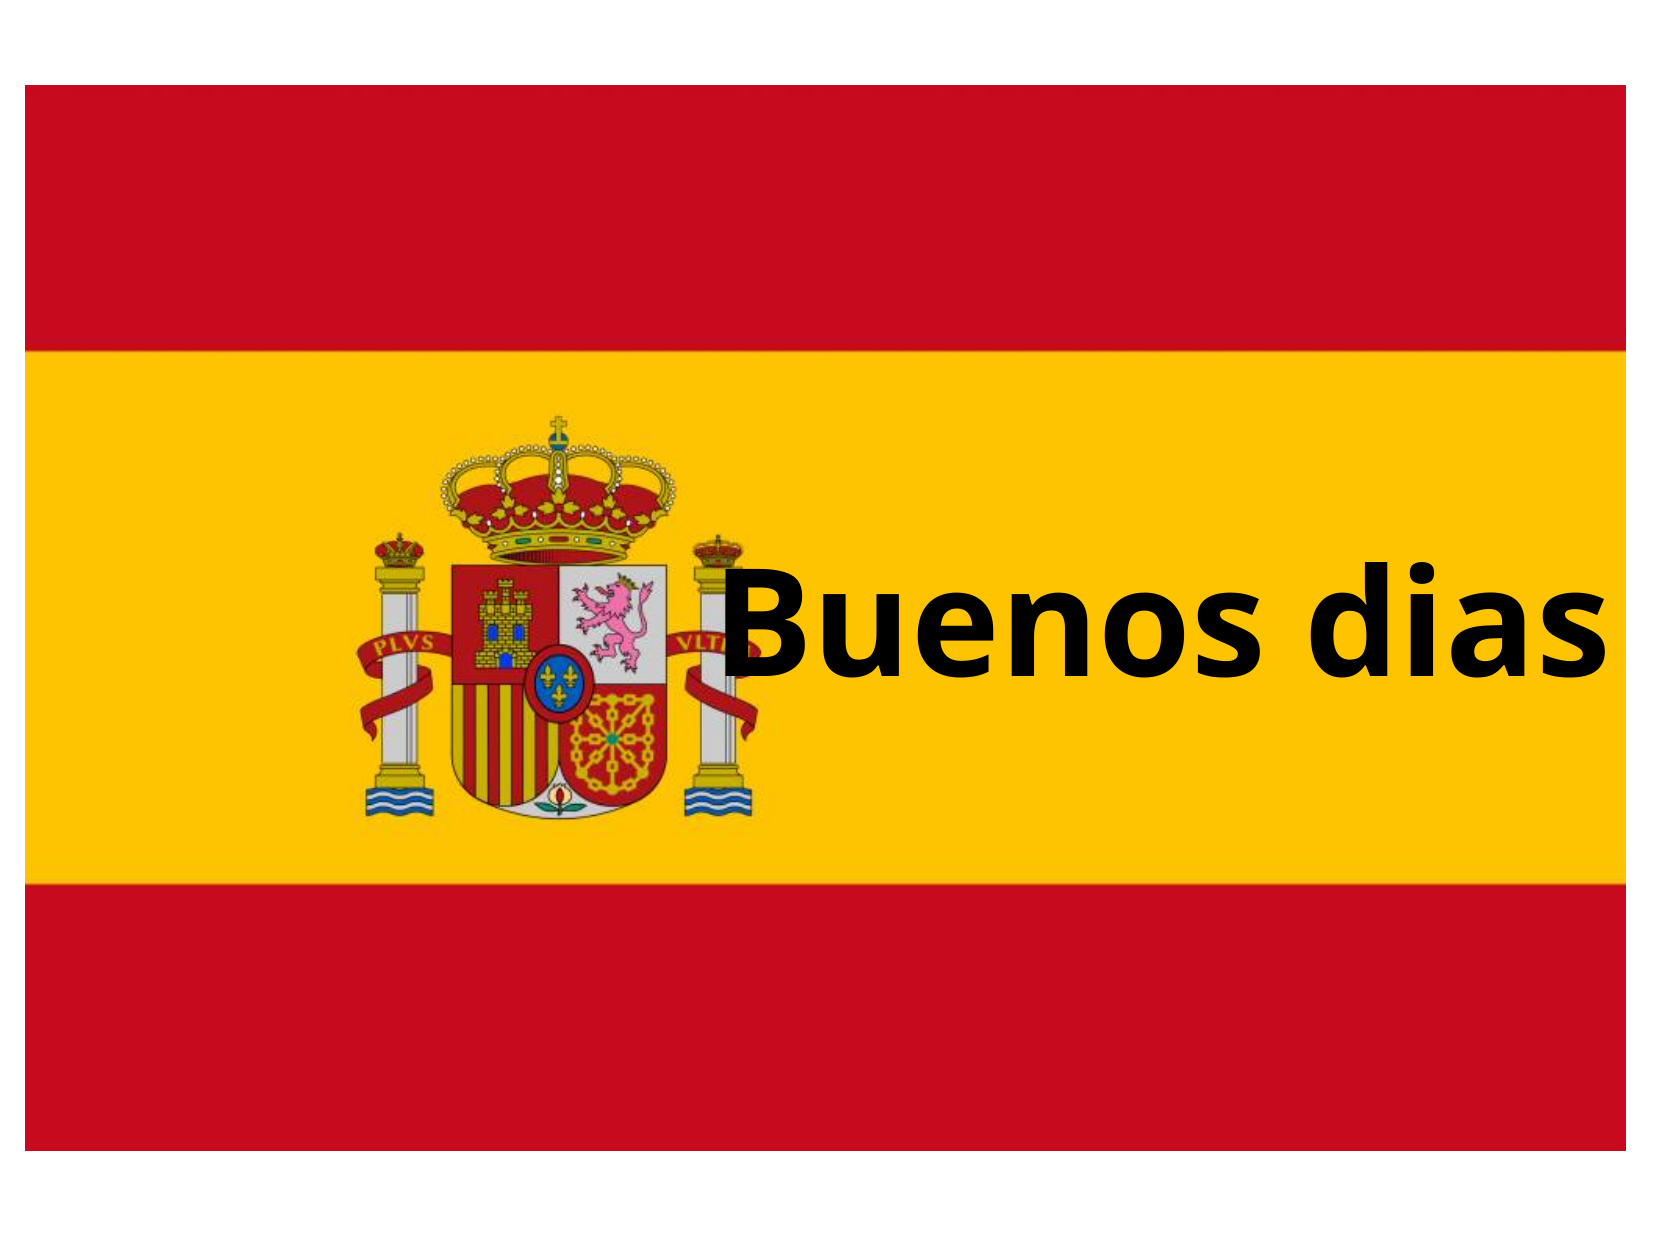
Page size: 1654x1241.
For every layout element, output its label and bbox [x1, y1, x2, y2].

picture [25, 85, 1626, 1151]
